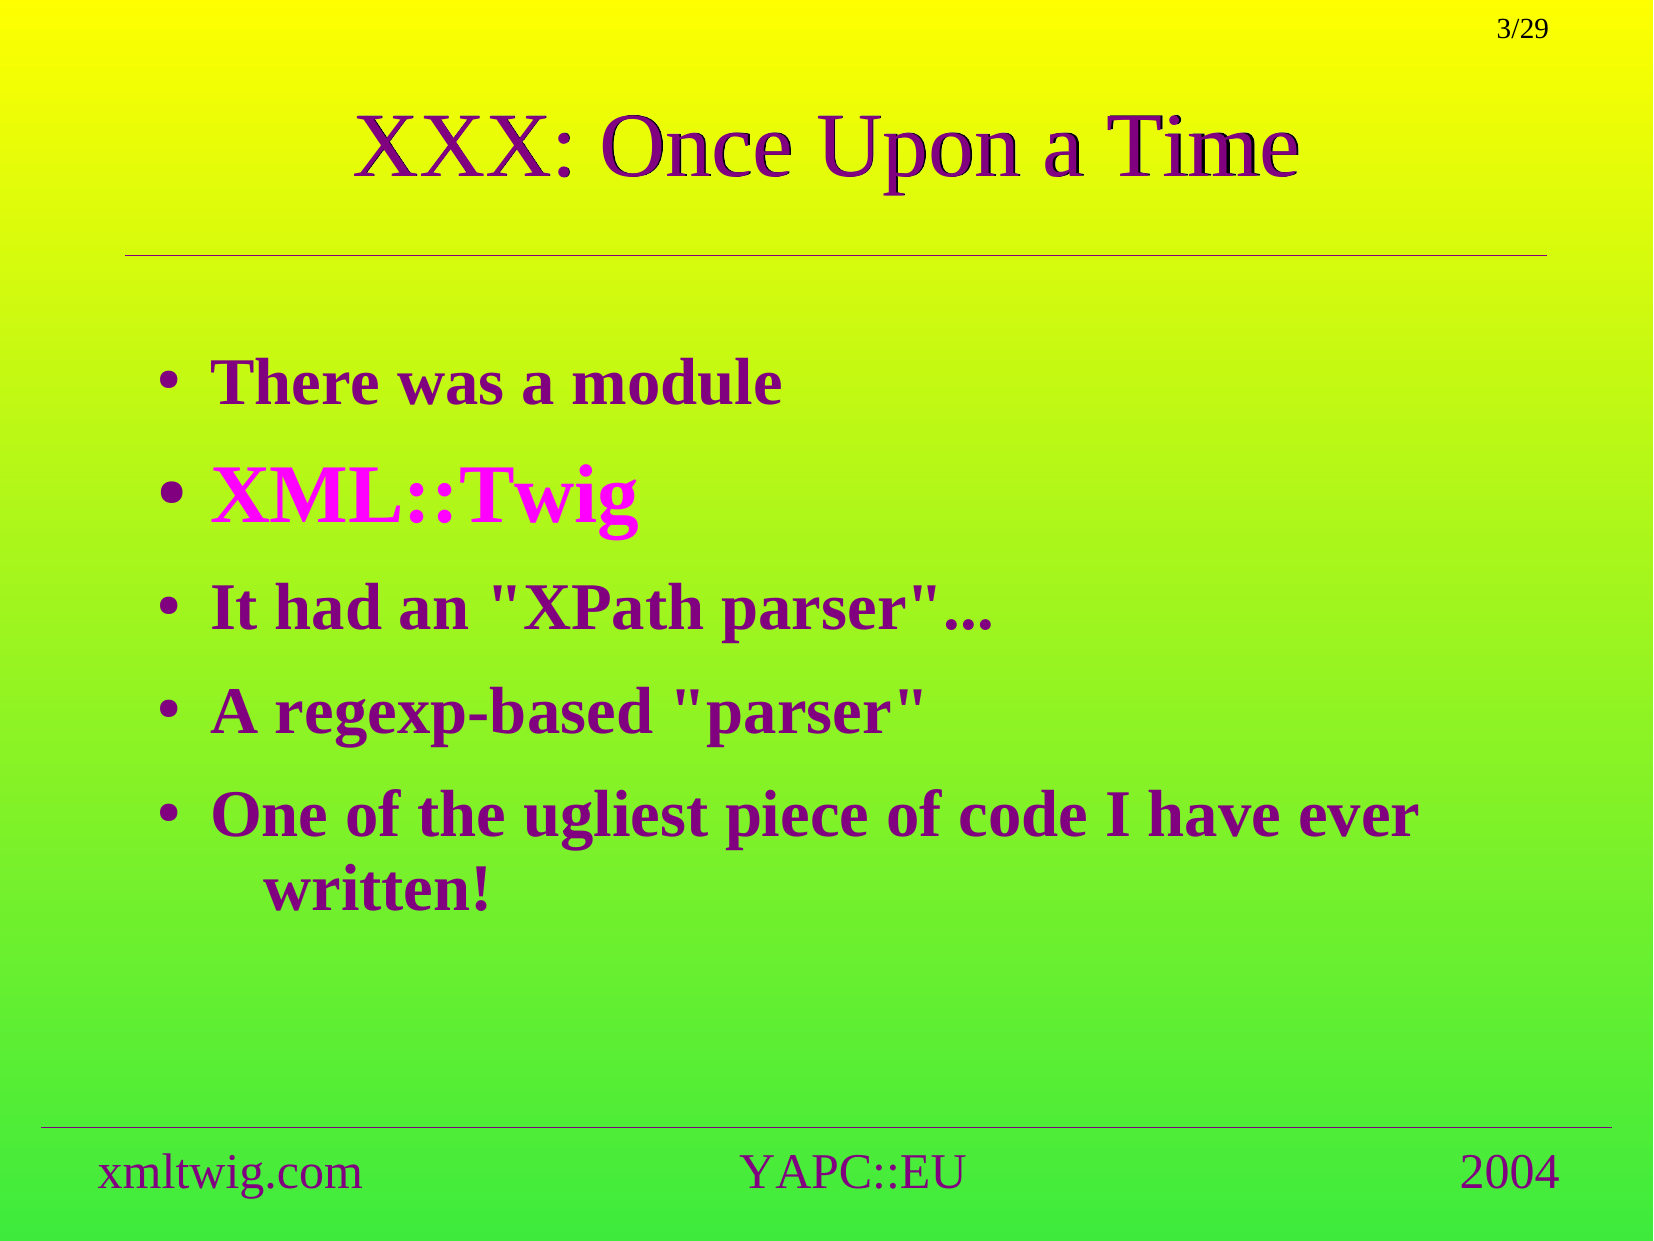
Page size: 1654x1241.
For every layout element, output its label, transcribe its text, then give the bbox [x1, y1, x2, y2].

title XXX: Once Upon a Time [121, 66, 1533, 225]
list There was a module XML::Twig It had an "XPath parser"... A regexp-based "parser" One of the ugliest piece of code I have ever written! [121, 344, 1533, 1091]
